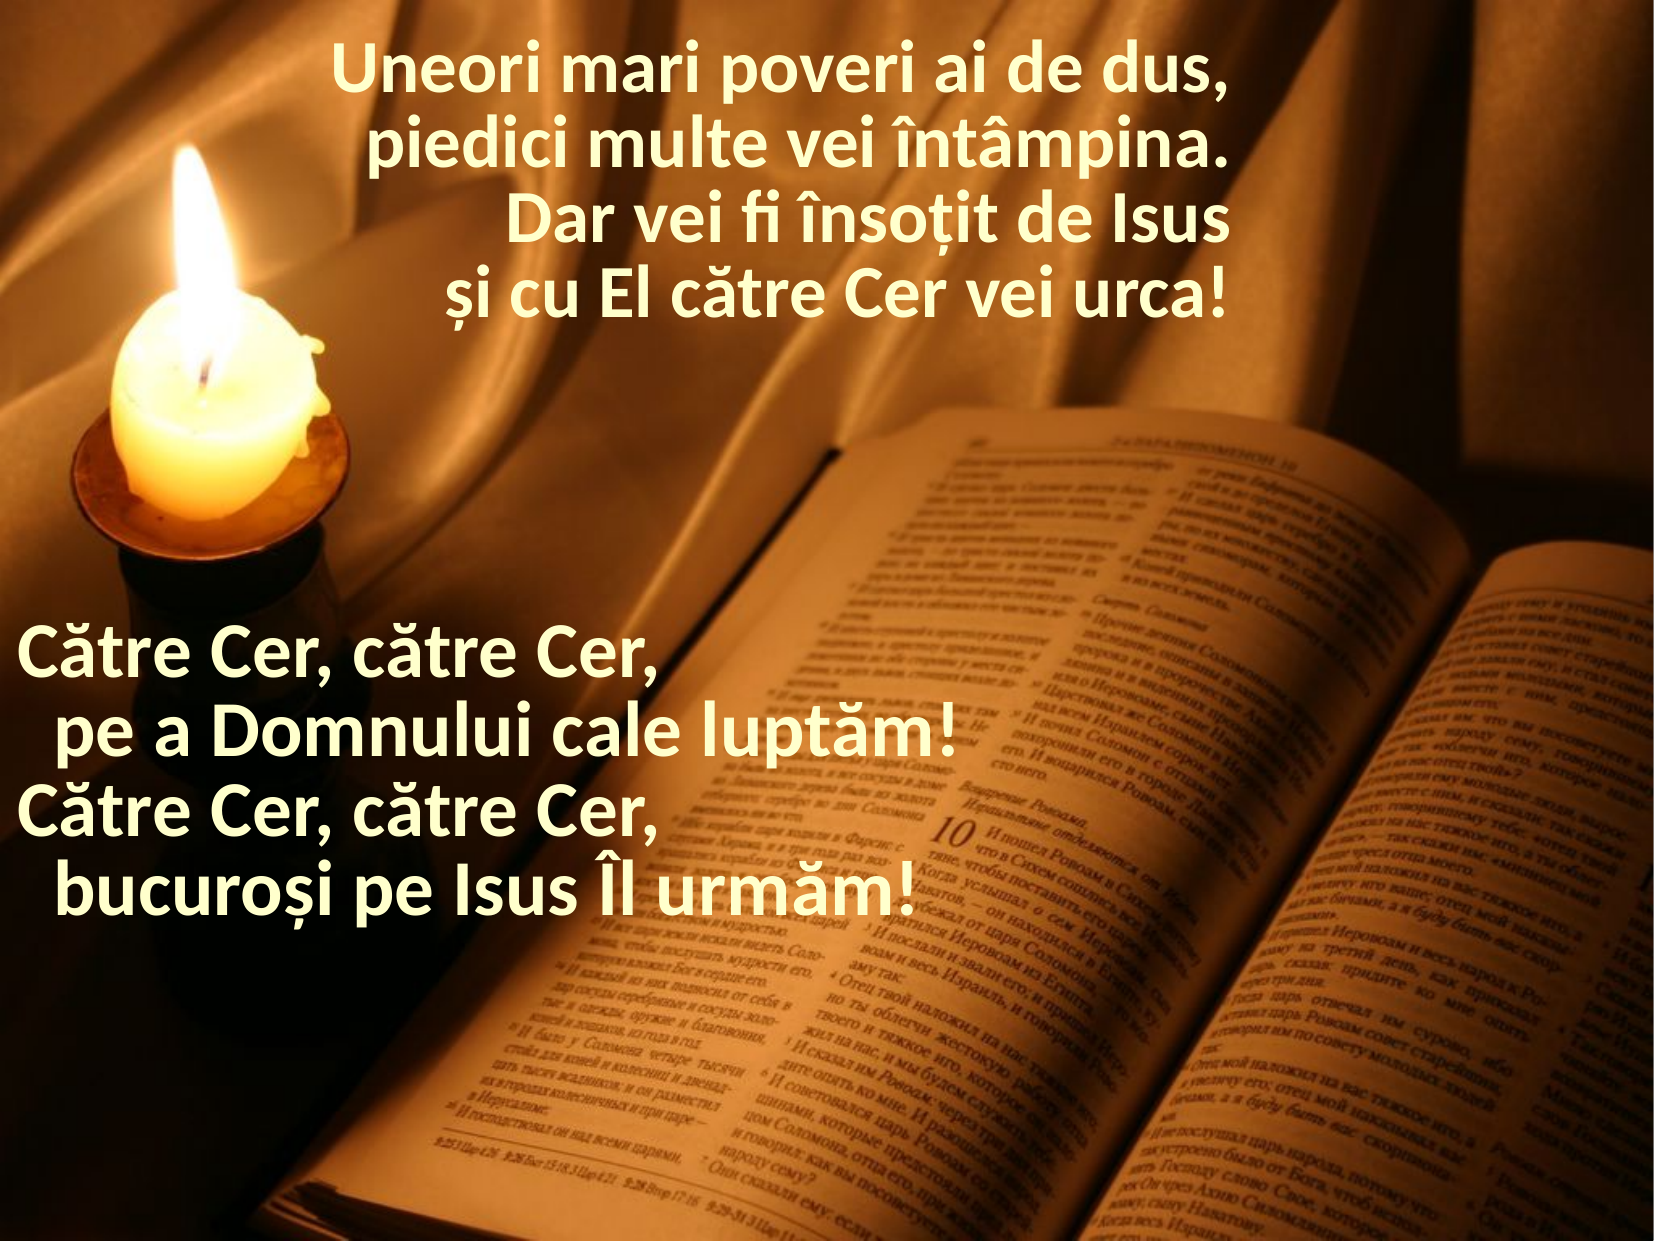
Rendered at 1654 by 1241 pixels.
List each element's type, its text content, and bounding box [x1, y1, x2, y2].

text_box Uneori mari poveri ai de dus, piedici multe vei întâmpina. Dar vei fi însoțit de Isus şi cu El către Cer vei urca! [315, 29, 1576, 451]
picture [0, 0, 1654, 1241]
text_box Către Cer, către Cer, pe a Domnului cale luptăm! Către Cer, către Cer, bucuroși pe Isus Îl urmăm! [2, 610, 1321, 1013]
